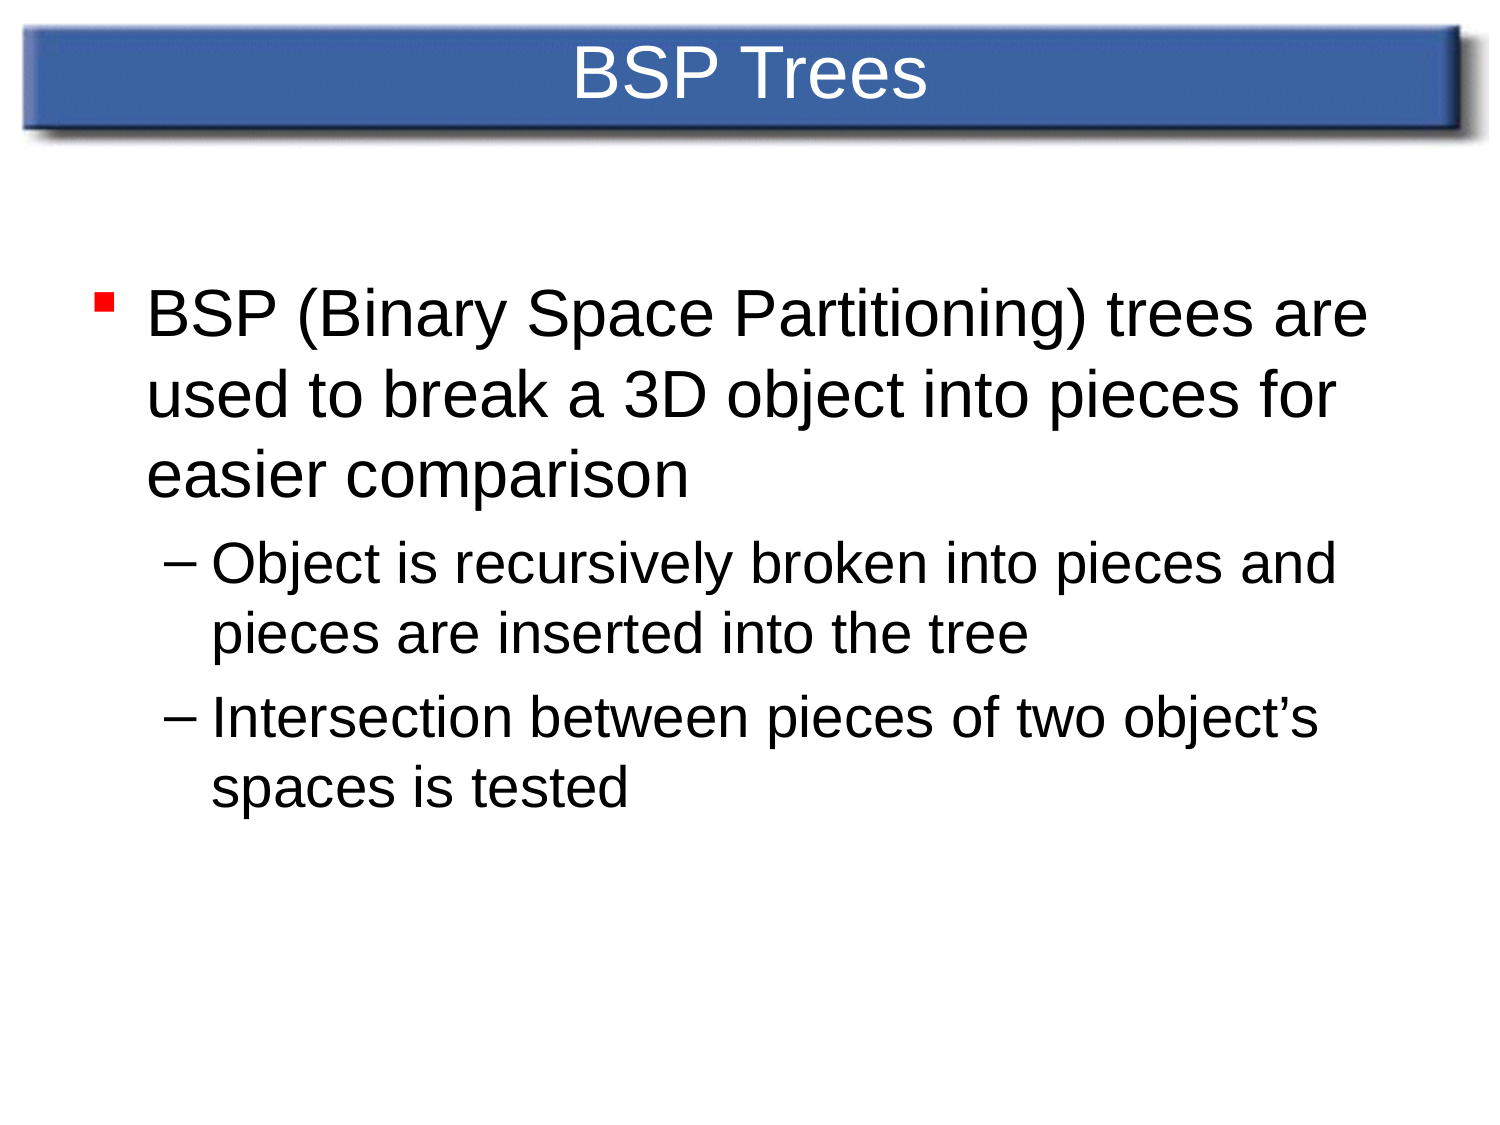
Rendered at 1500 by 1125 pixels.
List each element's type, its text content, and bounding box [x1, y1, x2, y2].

list BSP (Binary Space Partitioning) trees are used to break a 3D object into pieces for easier comparison Object is recursively broken into pieces and pieces are inserted into the tree Intersection between pieces of two object’s spaces is tested [75, 262, 1426, 1006]
picture [21, 22, 1489, 149]
title BSP Trees [75, 0, 1426, 138]
